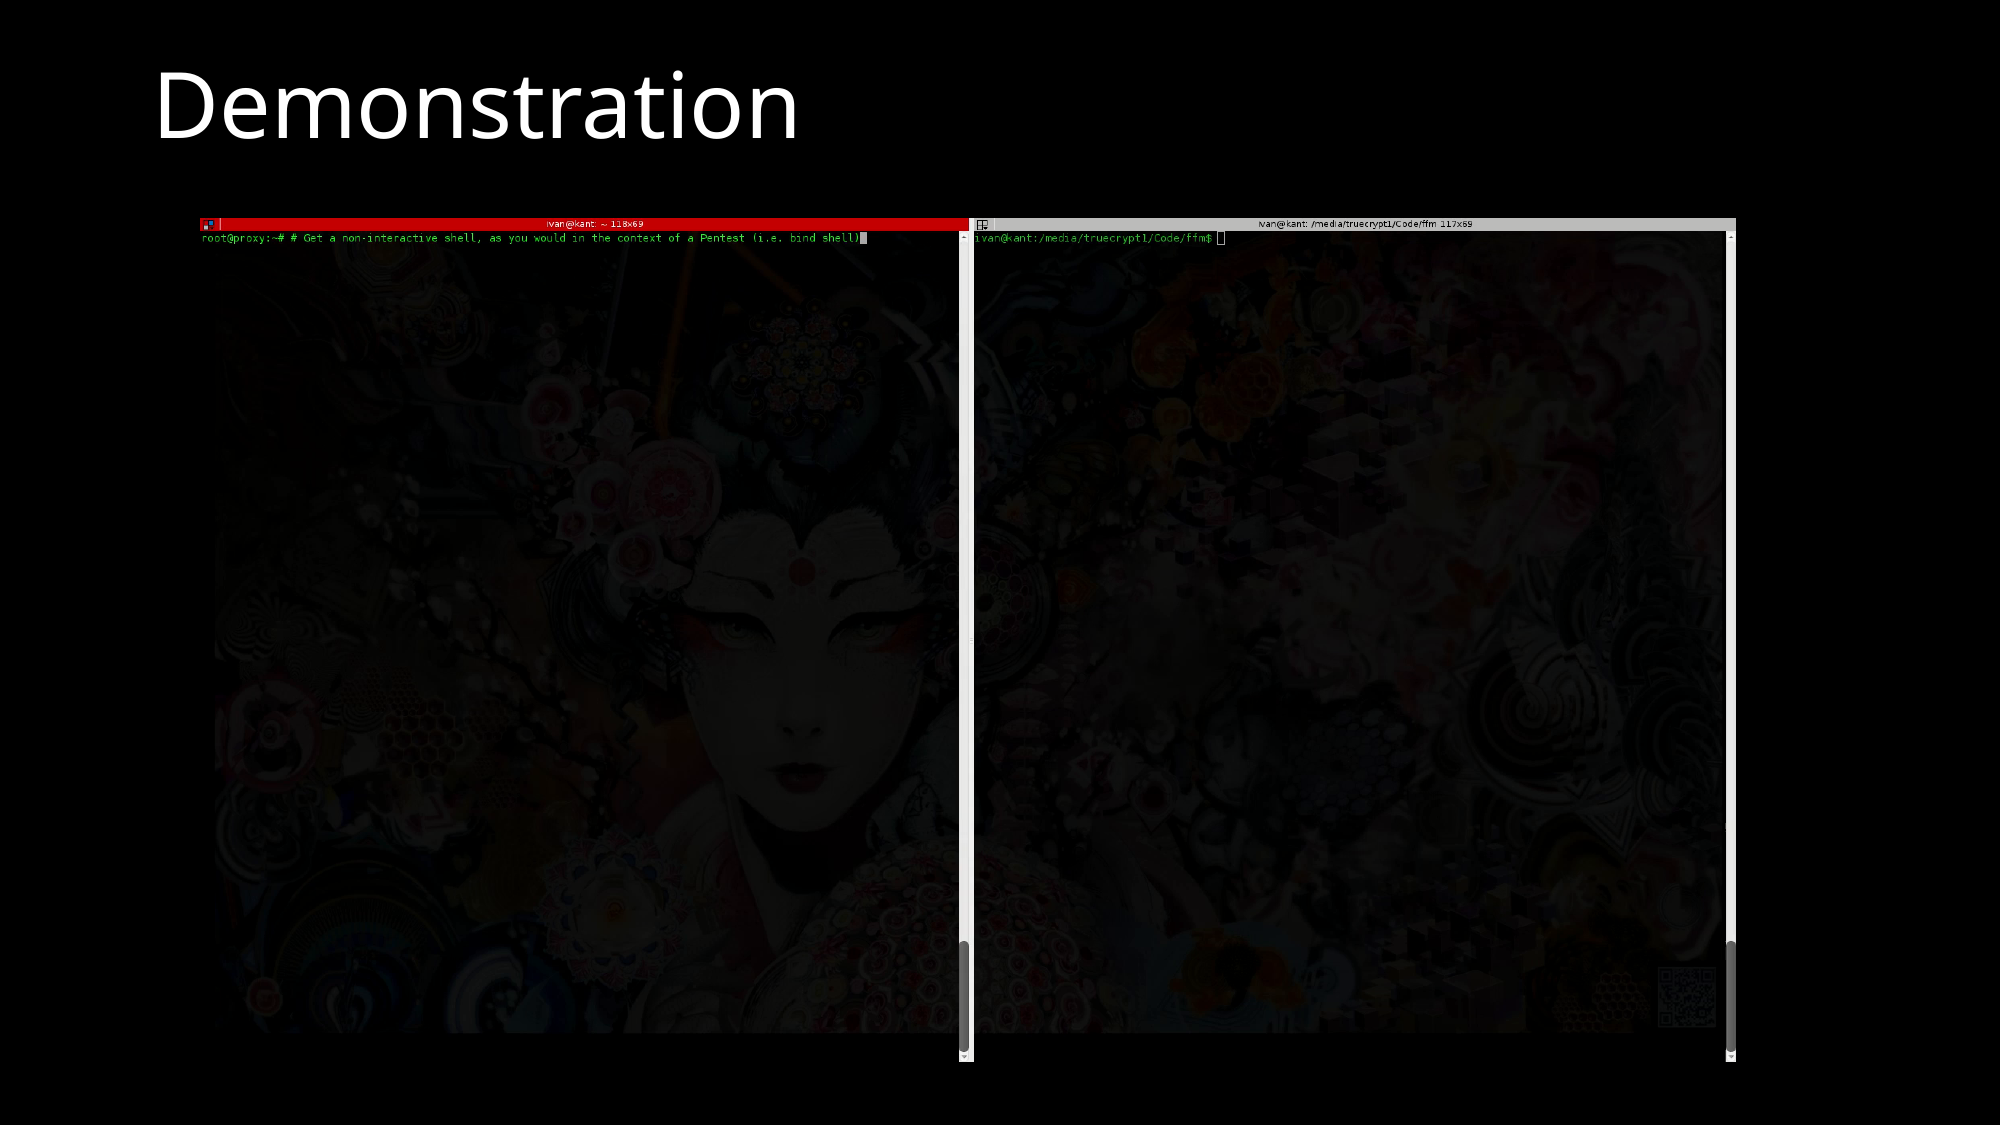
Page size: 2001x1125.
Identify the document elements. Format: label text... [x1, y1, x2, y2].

text_box [200, 217, 1737, 1063]
title Demonstration [137, 0, 1863, 218]
